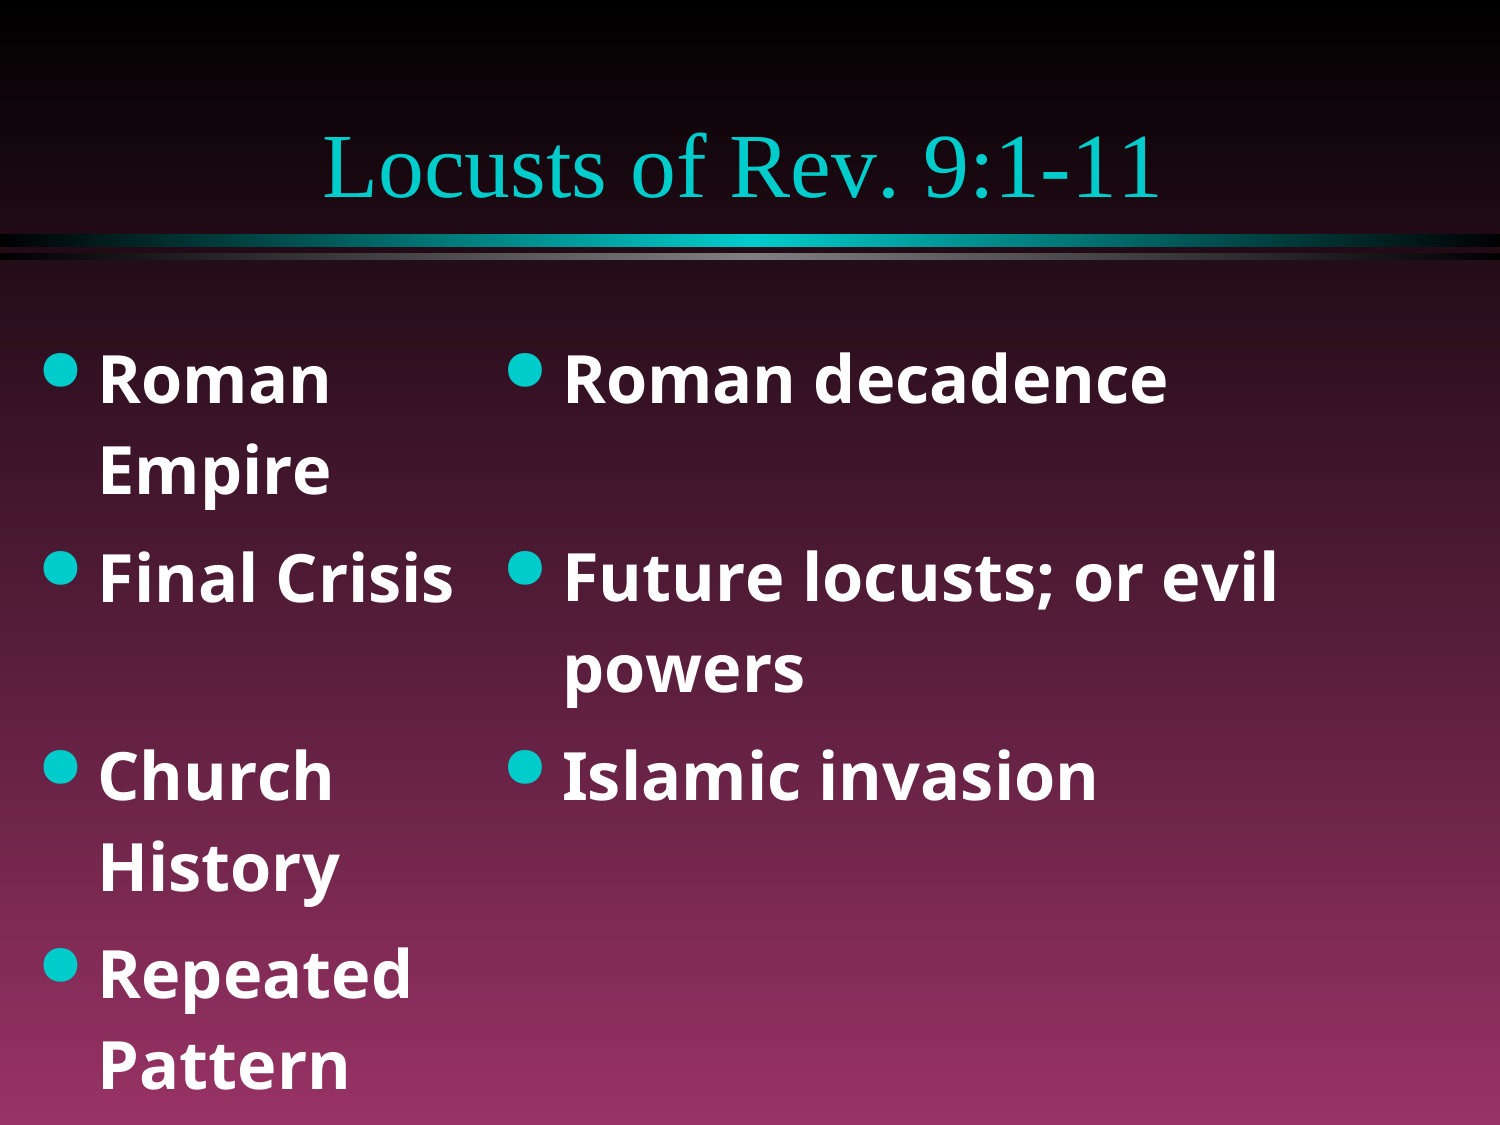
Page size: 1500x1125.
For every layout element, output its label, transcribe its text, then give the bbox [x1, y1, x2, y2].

list Roman Empire Final Crisis Church History Repeated Pattern [26, 324, 514, 1001]
list Roman decadence Future locusts; or evil powers Islamic invasion [490, 324, 1388, 1038]
title Locusts of Rev. 9:1-11 [13, 37, 1474, 225]
